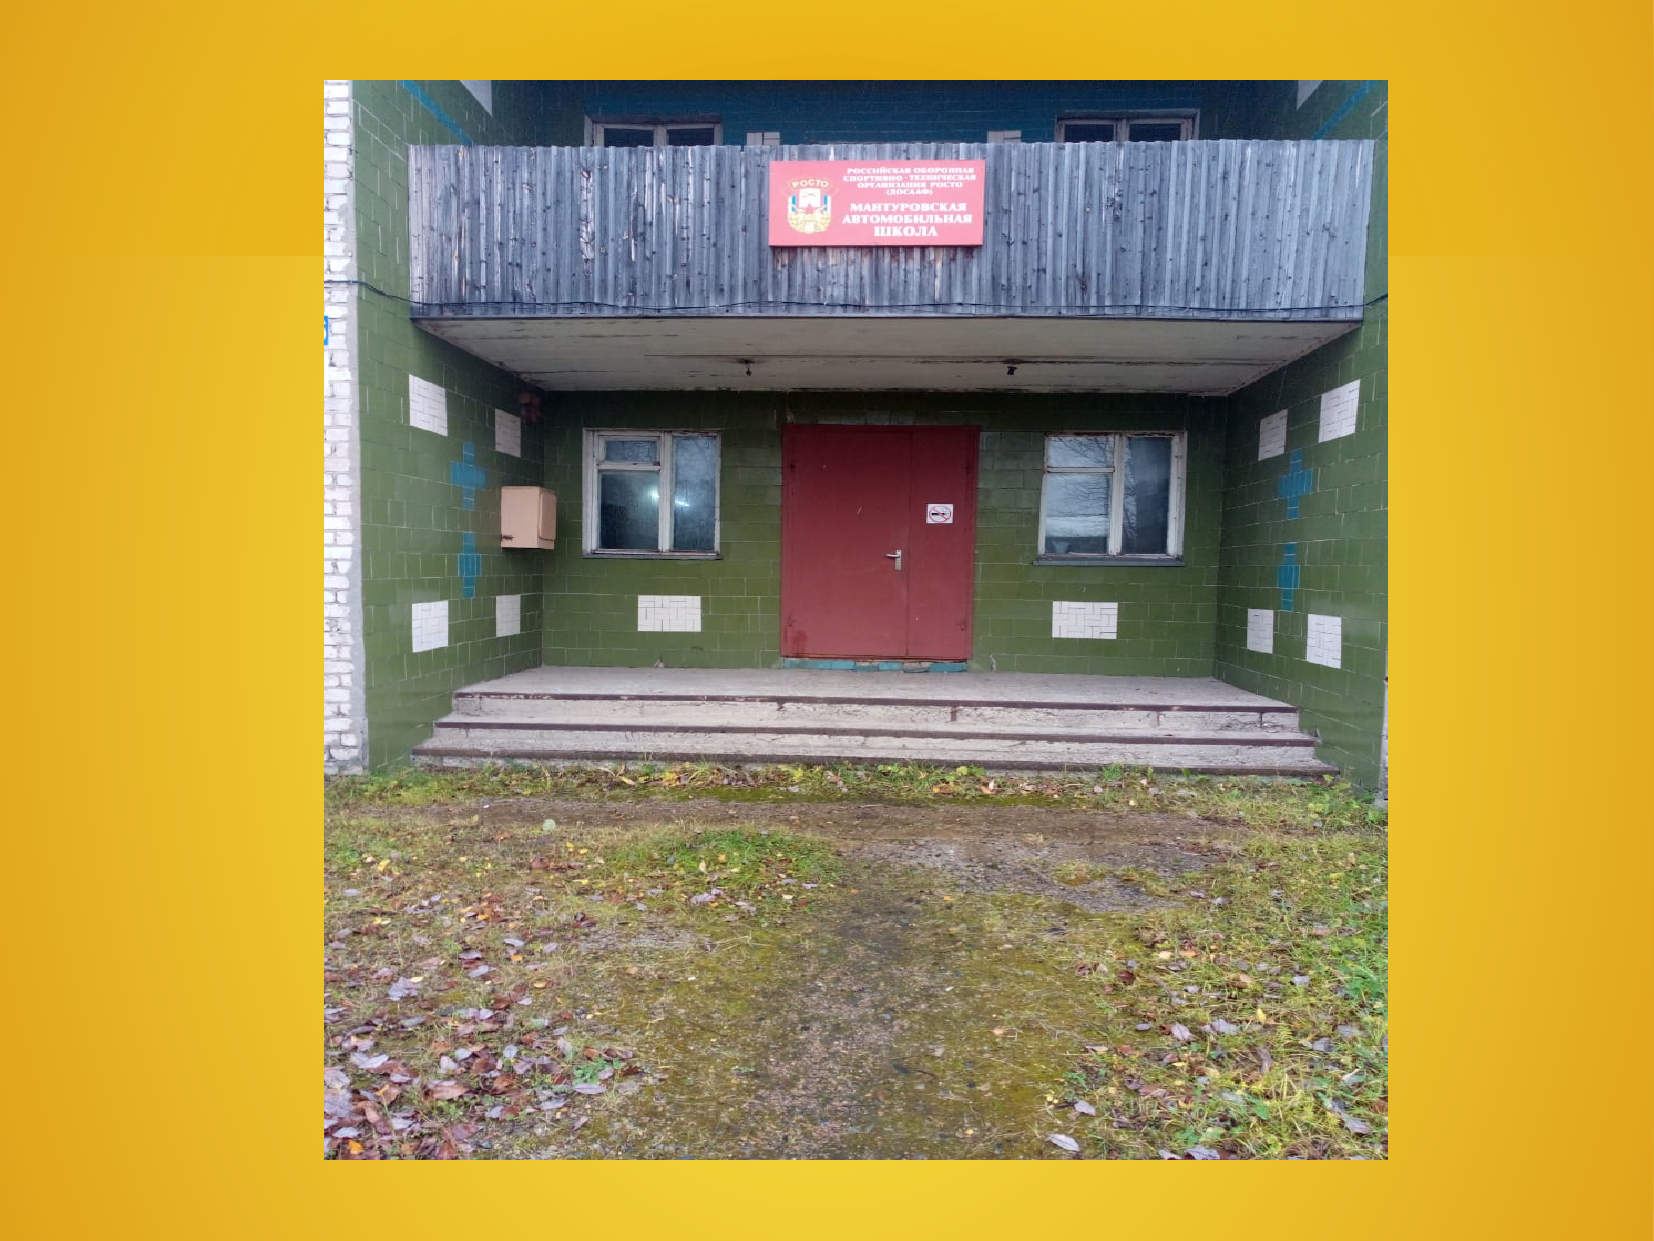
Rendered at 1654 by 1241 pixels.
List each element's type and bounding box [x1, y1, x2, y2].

picture [324, 80, 1388, 1160]
